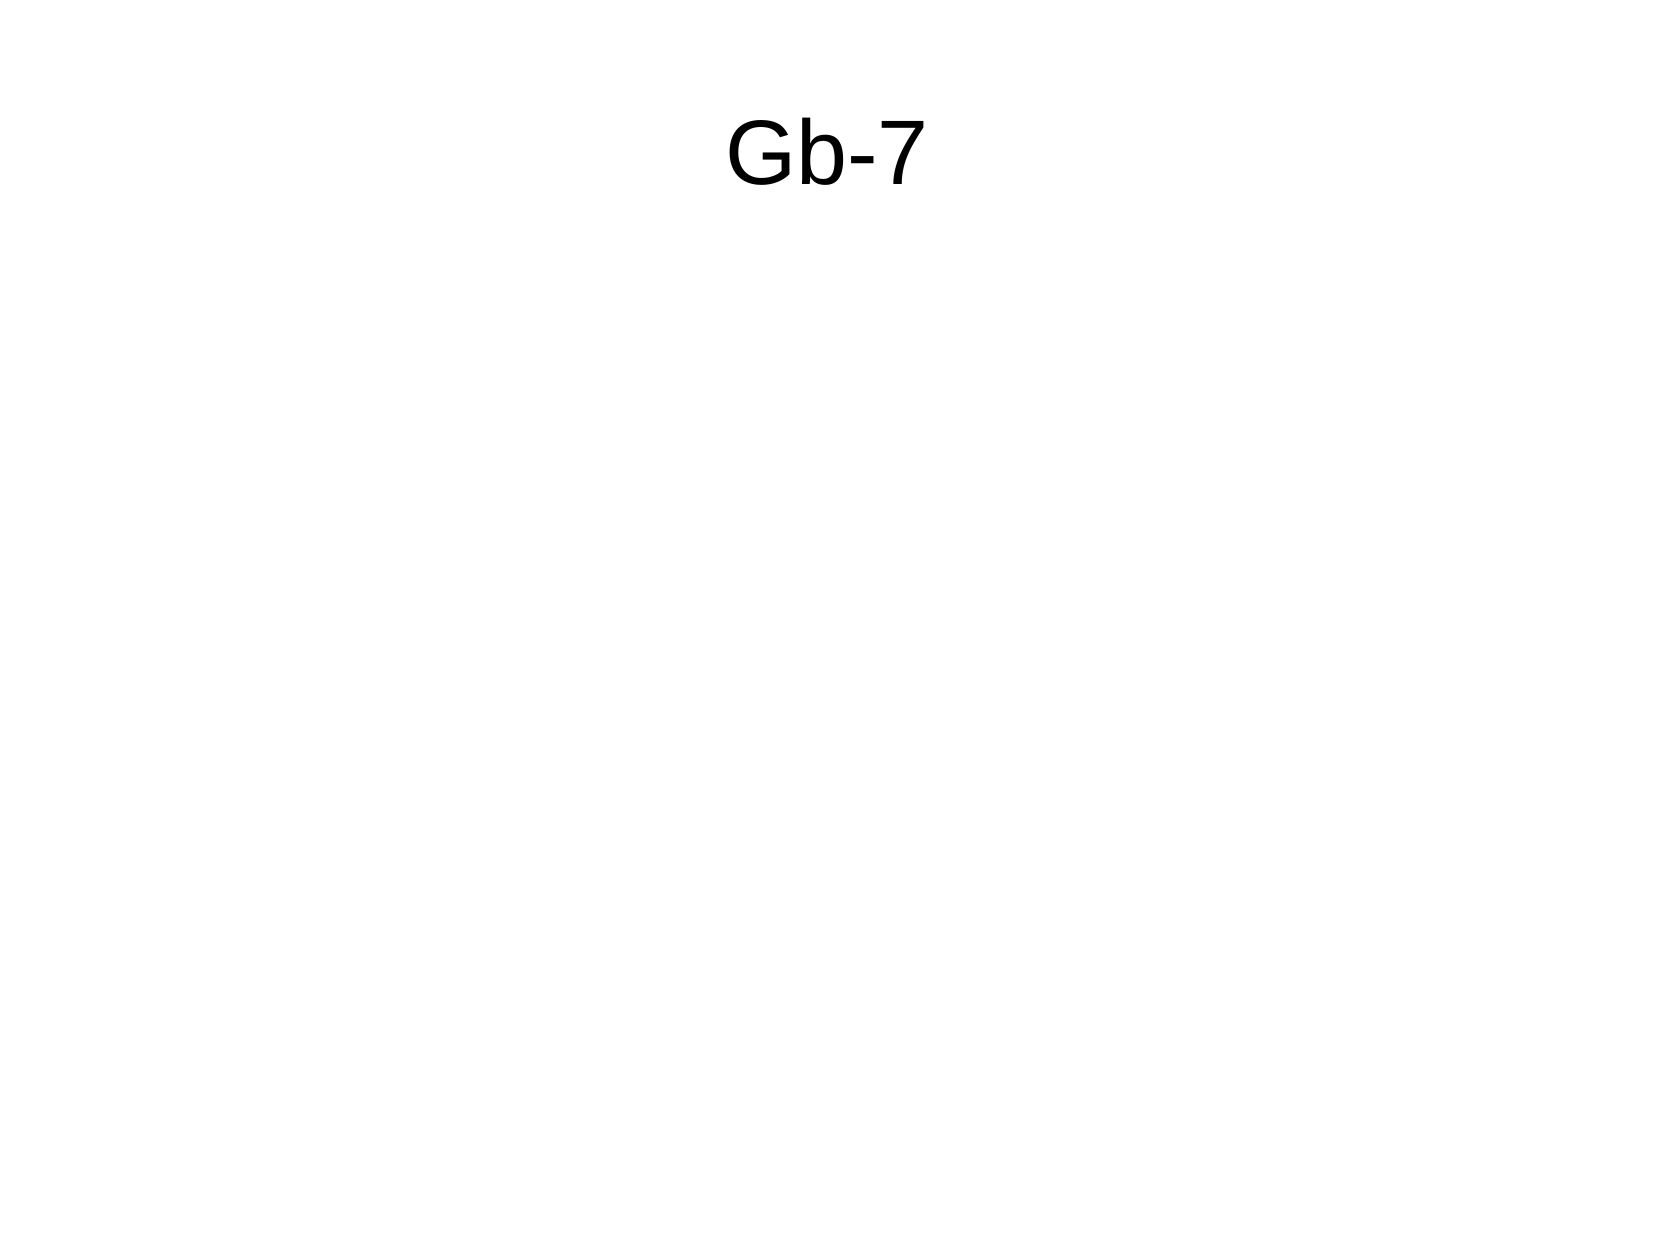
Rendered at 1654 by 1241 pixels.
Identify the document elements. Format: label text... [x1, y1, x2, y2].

title Gb-7 [82, 49, 1571, 257]
